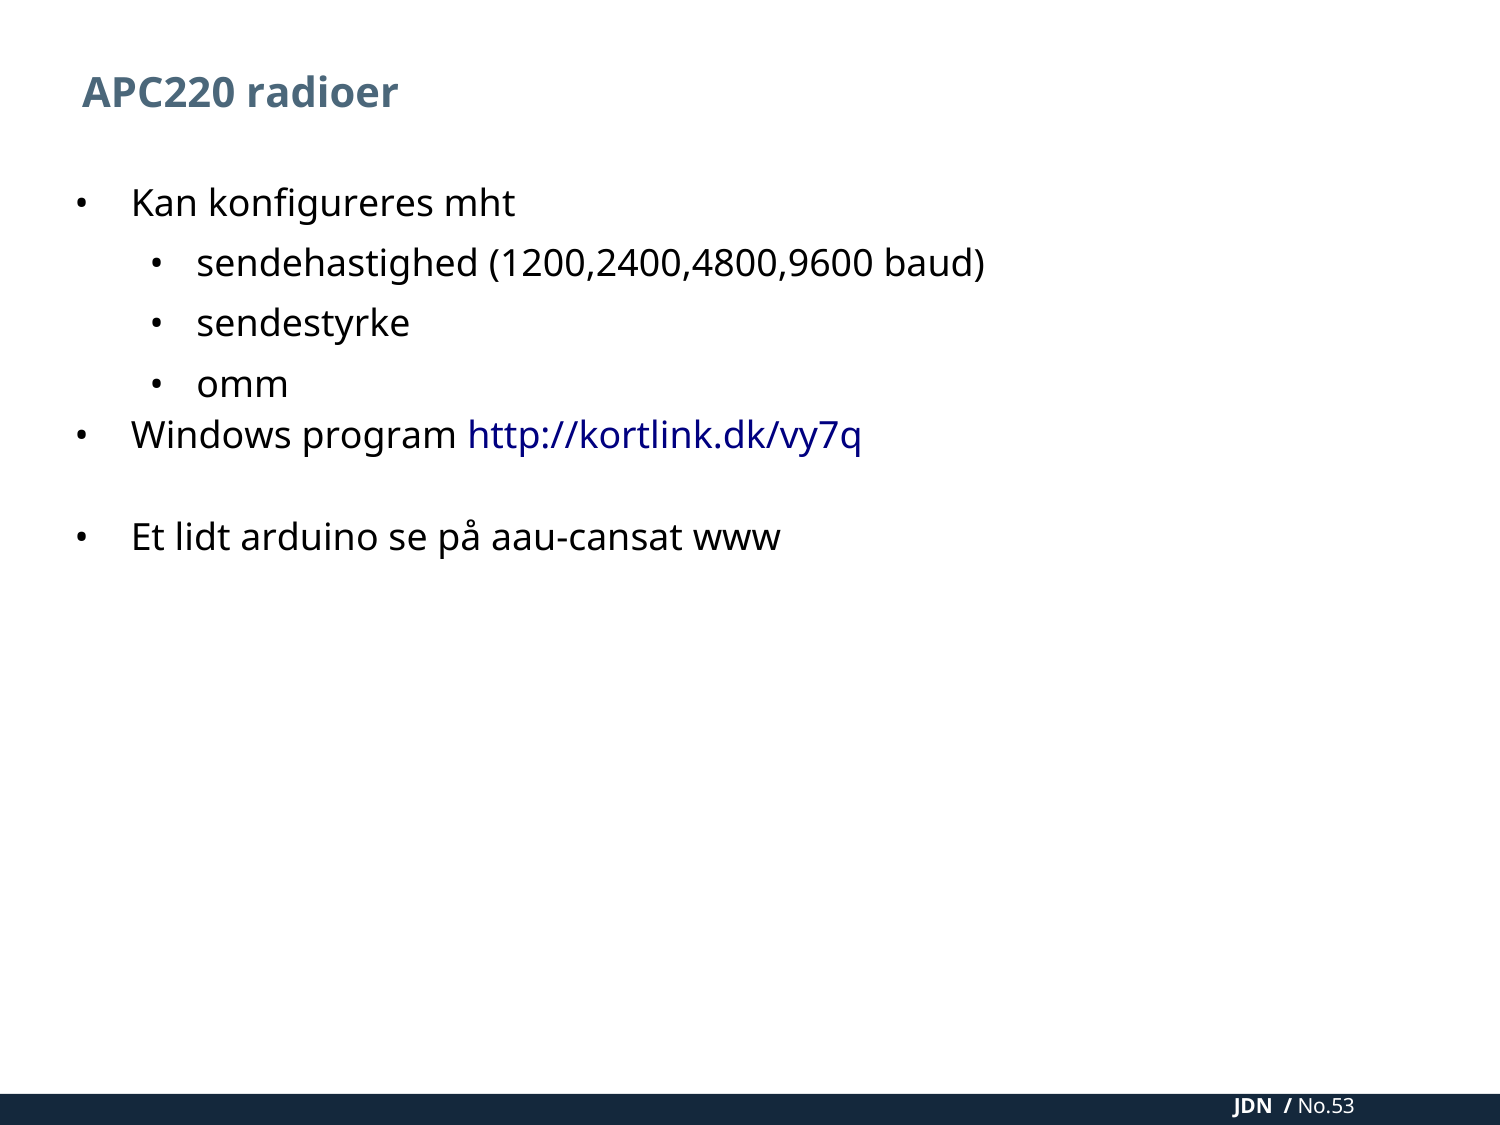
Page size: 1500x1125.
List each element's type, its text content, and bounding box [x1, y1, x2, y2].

list Kan konfigureres mht sendehastighed (1200,2400,4800,9600 baud) sendestyrke omm Windows program http://kortlink.dk/vy7q Et lidt arduino se på aau-cansat www [68, 176, 1462, 1094]
title APC220 radioer [67, 34, 1416, 148]
